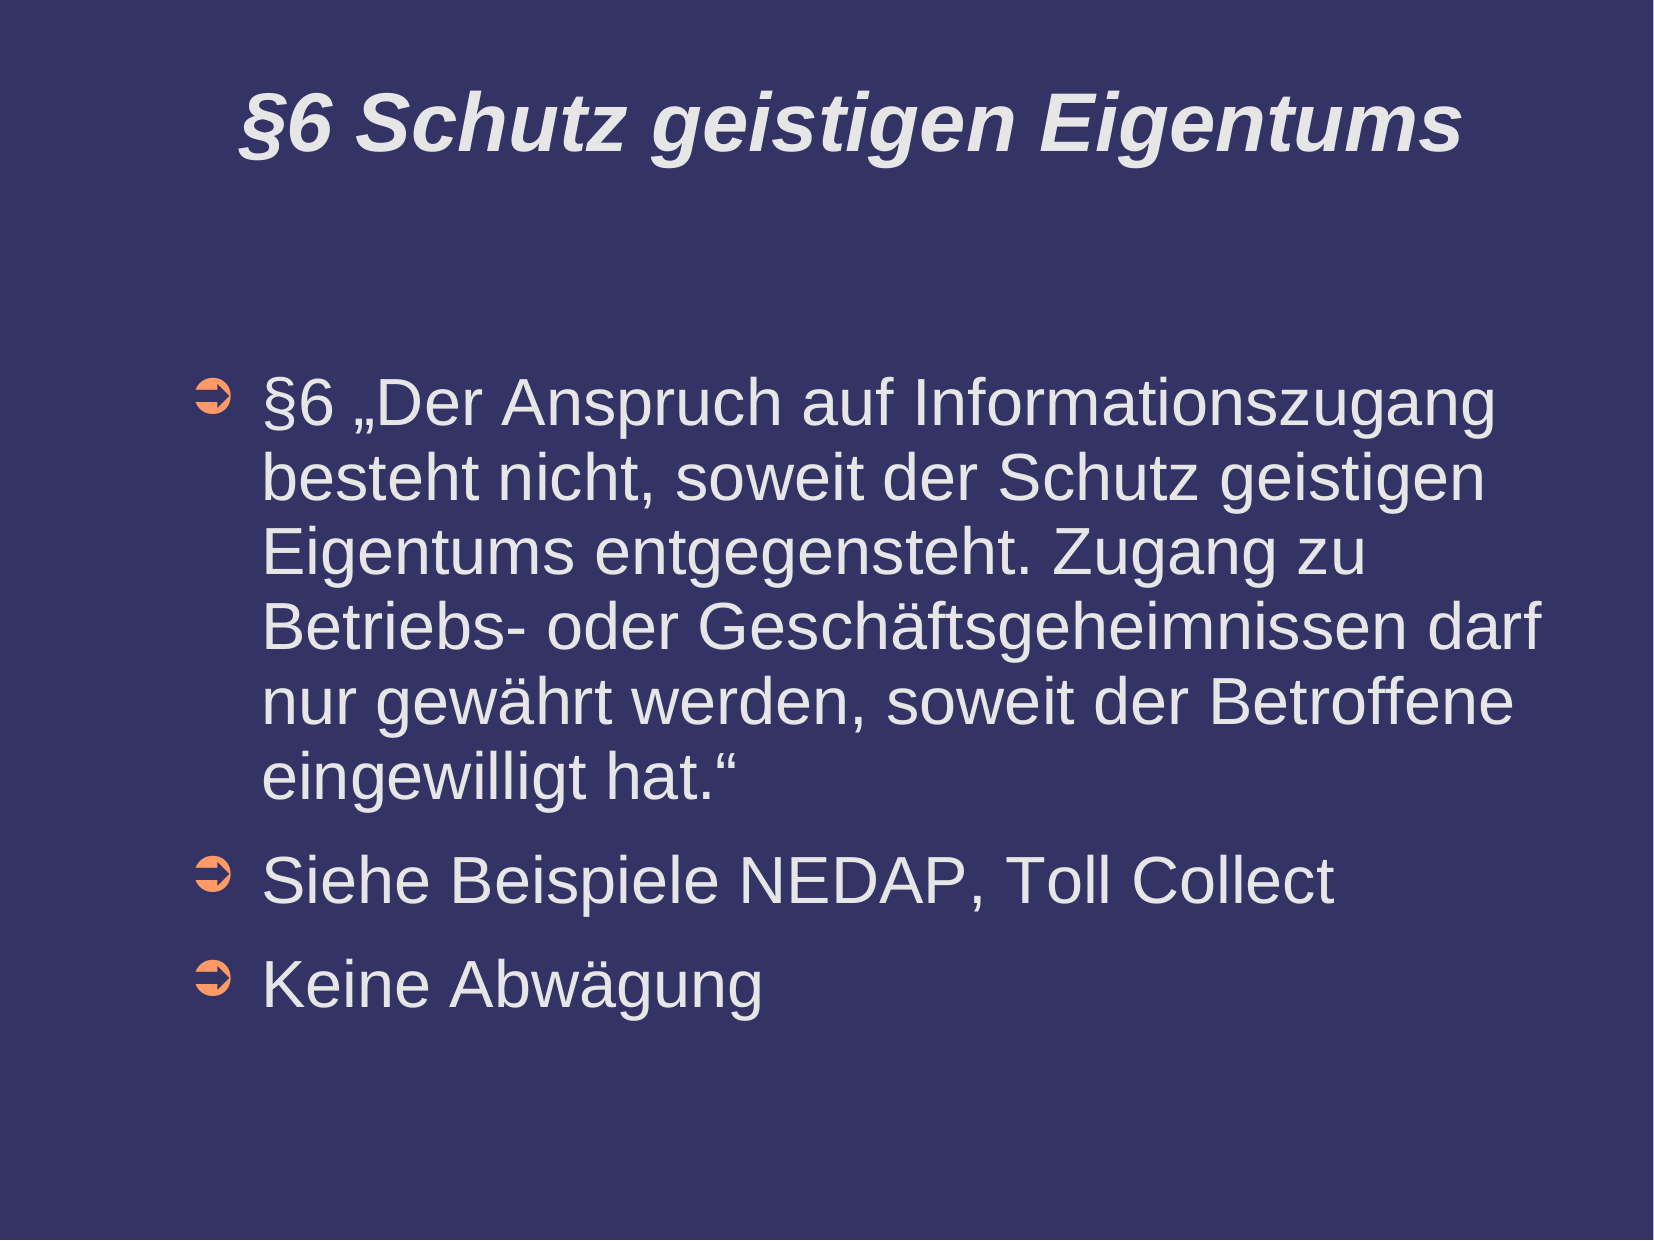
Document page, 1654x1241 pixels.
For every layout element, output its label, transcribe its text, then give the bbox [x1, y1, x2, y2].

title §6 Schutz geistigen Eigentums [117, 19, 1530, 227]
list §6 „Der Anspruch auf Informationszugang besteht nicht, soweit der Schutz geistigen Eigentums entgegensteht. Zugang zu Betriebs- oder Geschäftsgeheimnissen darf nur gewährt werden, soweit der Betroffene eingewilligt hat.“ Siehe Beispiele NEDAP, Toll Collect Keine Abwägung [178, 364, 1570, 1147]
